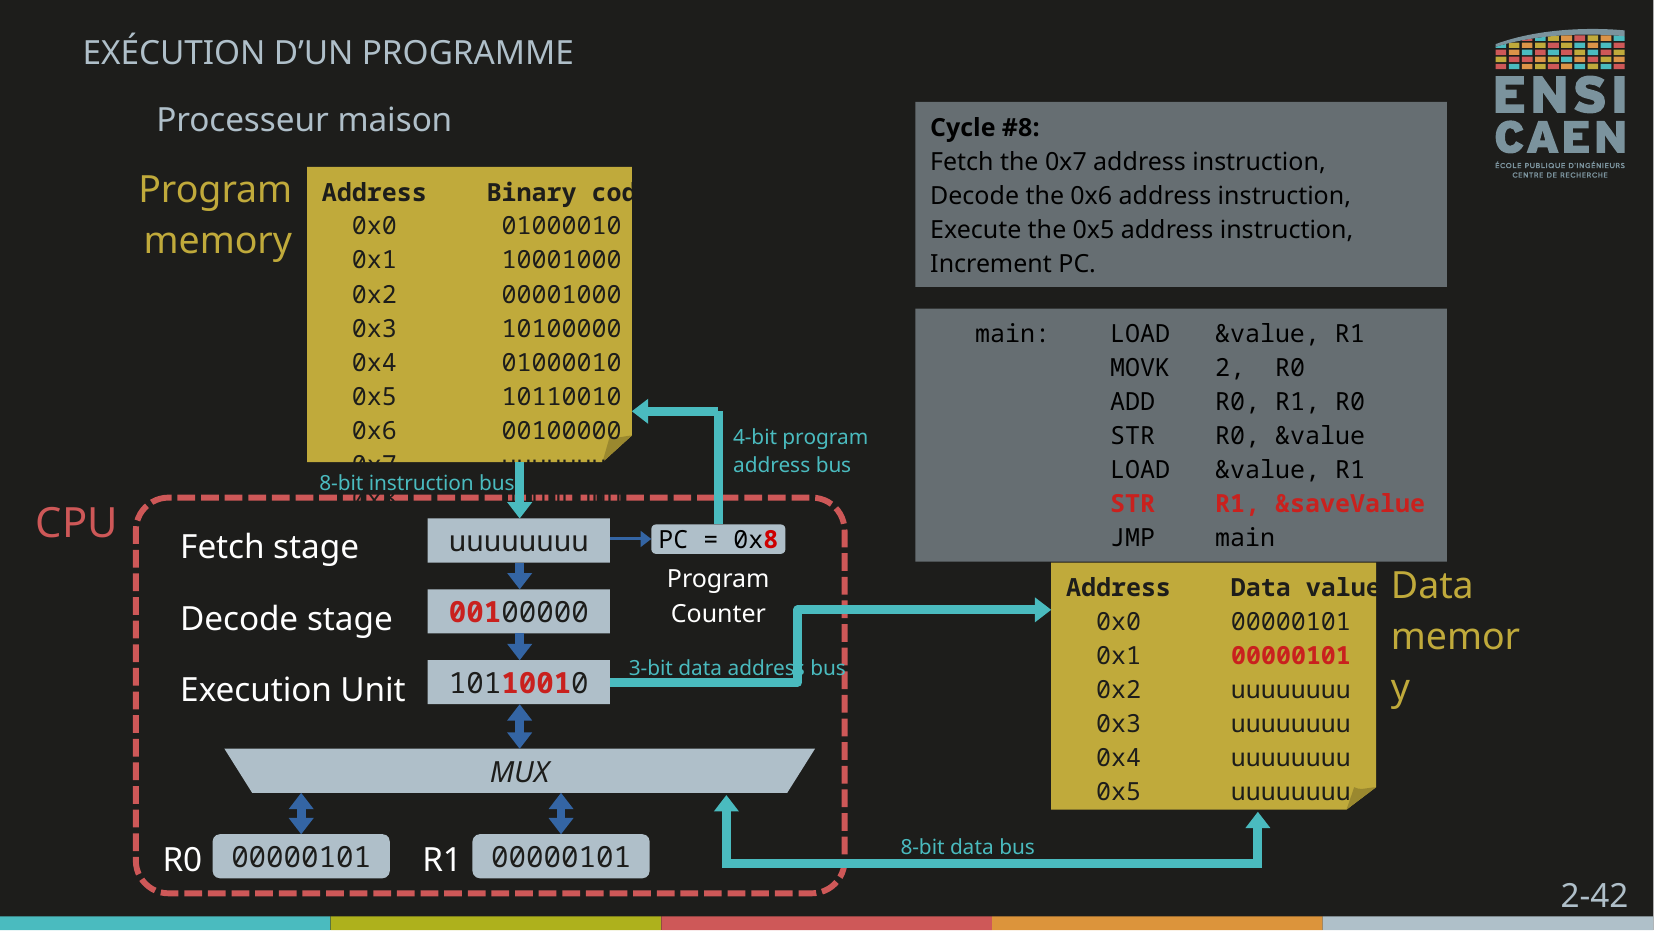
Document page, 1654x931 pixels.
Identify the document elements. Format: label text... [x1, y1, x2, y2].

text_box Execution Unit [165, 658, 432, 711]
text_box Data memory [1375, 550, 1554, 650]
text_box 10110010 [432, 660, 610, 705]
text_box Cycle #8: Fetch the 0x7 address instruction, Decode the 0x6 address instruction, Execute the 0x5 address instruction, Increment PC. [915, 101, 1447, 280]
text_box 00100000 [432, 589, 610, 634]
text_box 8-bit data bus [885, 824, 1152, 859]
title EXÉCUTION D’UN PROGRAMME Processeur maison [82, 0, 1467, 148]
text_box 4-bit program address bus [718, 414, 886, 477]
text_box Address Data value 0x0 00000101 0x1 00000101 0x2 uuuuuuuu 0x3 uuuuuuuu 0x4 uuuuuuuu 0x5 uuuuuuuu 0x6 uuuuuuuu 0x7 uuuuuuuu [1051, 562, 1377, 810]
text_box 8-bit instruction bus [304, 460, 540, 502]
text_box MUX [224, 748, 816, 793]
text_box 3-bit data address bus [614, 645, 880, 684]
text_box R1 [407, 828, 497, 881]
text_box 00000101 [237, 834, 390, 879]
text_box CPU [17, 485, 136, 548]
text_box Address Binary code 0x0 01000010 0x1 10001000 0x2 00001000 0x3 10100000 0x4 01000010 0x5 10110010 0x6 00100000 0x7 uuuuuuuu 0x8 uuuuuuuu ... [307, 166, 632, 463]
text_box 00000101 [497, 834, 650, 879]
text_box PC = 0x8 [651, 524, 786, 554]
text_box main: LOAD &value, R1 MOVK 2, R0 ADD R0, R1, R0 STR R0, &value LOAD &value, R1 STR R1, &saveValue JMP main [915, 308, 1447, 499]
text_box Fetch stage [165, 515, 432, 568]
text_box uuuuuuuu [432, 518, 610, 563]
text_box Program memory [118, 155, 308, 254]
text_box Decode stage [165, 587, 432, 640]
text_box R0 [147, 828, 237, 881]
text_box Program Counter [651, 553, 786, 625]
